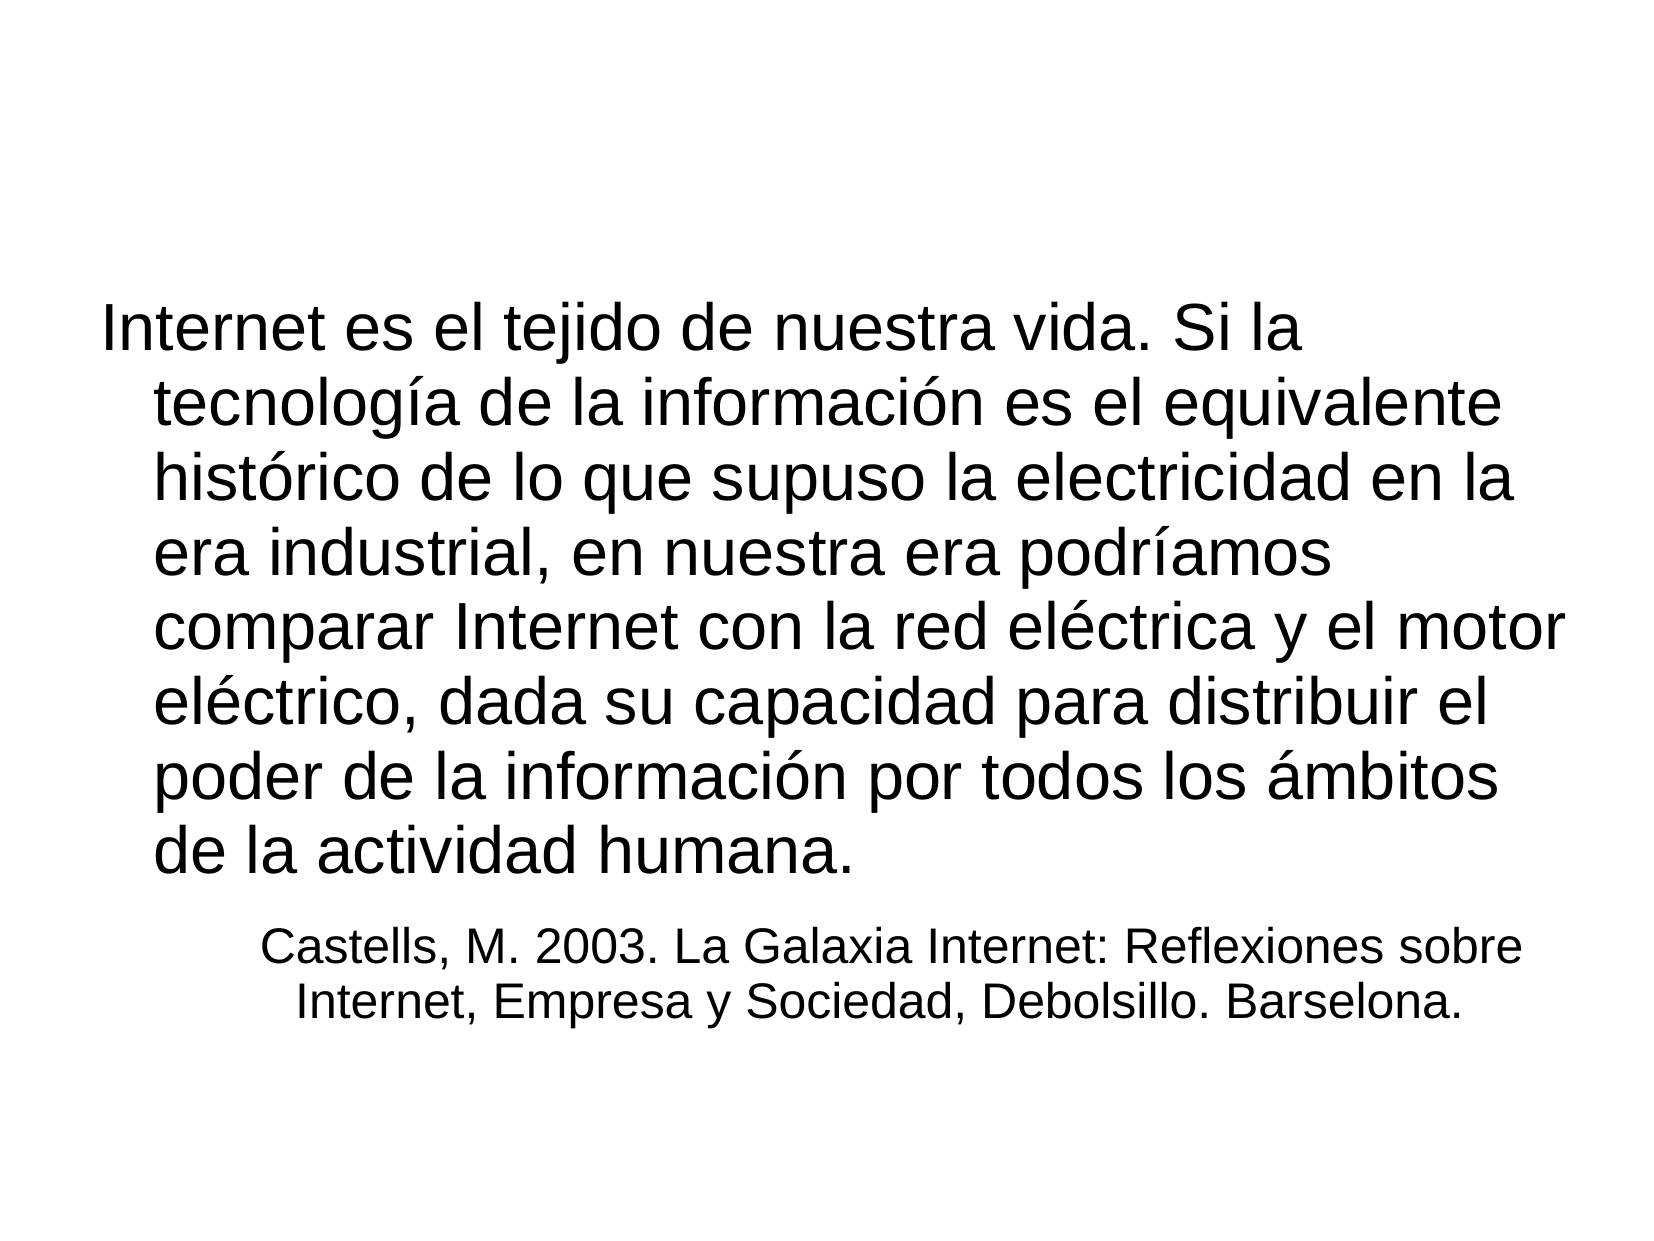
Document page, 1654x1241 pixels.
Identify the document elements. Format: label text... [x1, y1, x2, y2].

list Internet es el tejido de nuestra vida. Si la tecnología de la información es el equivalente histórico de lo que supuso la electricidad en la era industrial, en nuestra era podríamos comparar Internet con la red eléctrica y el motor eléctrico, dada su capacidad para distribuir el poder de la información por todos los ámbitos de la actividad humana. Castells, M. 2003. La Galaxia Internet: Reflexiones sobre Internet, Empresa y Sociedad, Debolsillo. Barselona. [82, 290, 1571, 1094]
